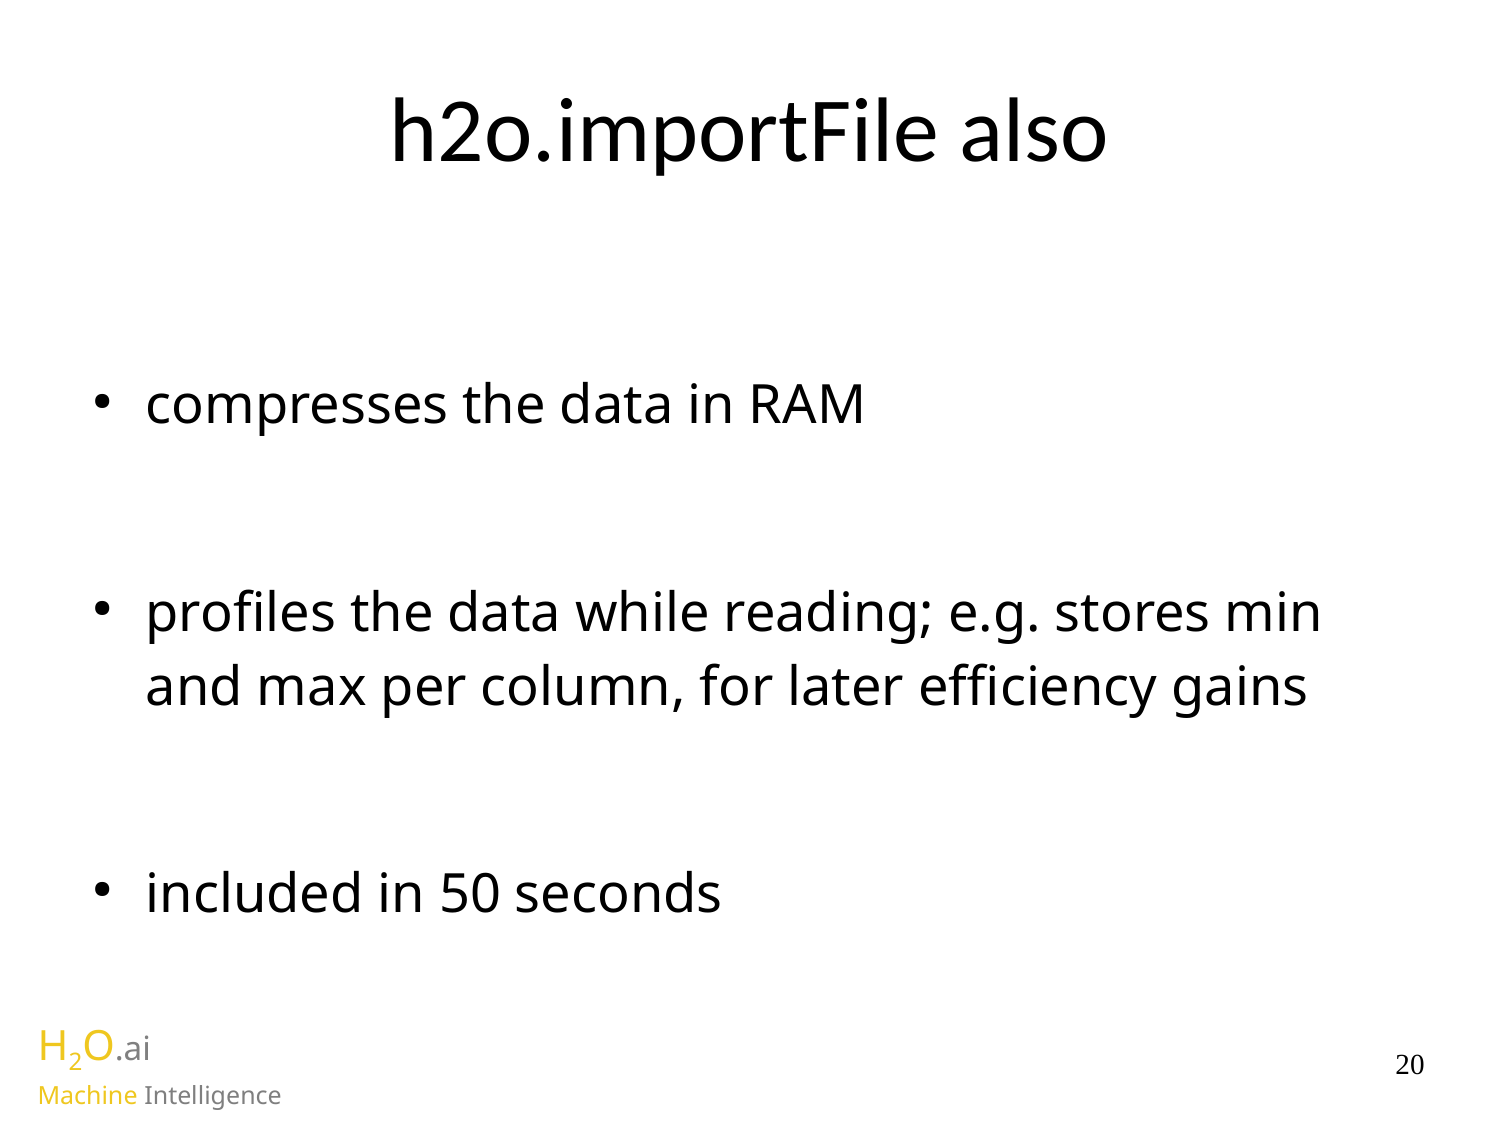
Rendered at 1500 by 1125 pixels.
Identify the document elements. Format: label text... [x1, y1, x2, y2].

list compresses the data in RAM profiles the data while reading; e.g. stores min and max per column, for later efficiency gains included in 50 seconds [75, 262, 1425, 931]
title h2o.importFile also [75, 15, 1425, 262]
